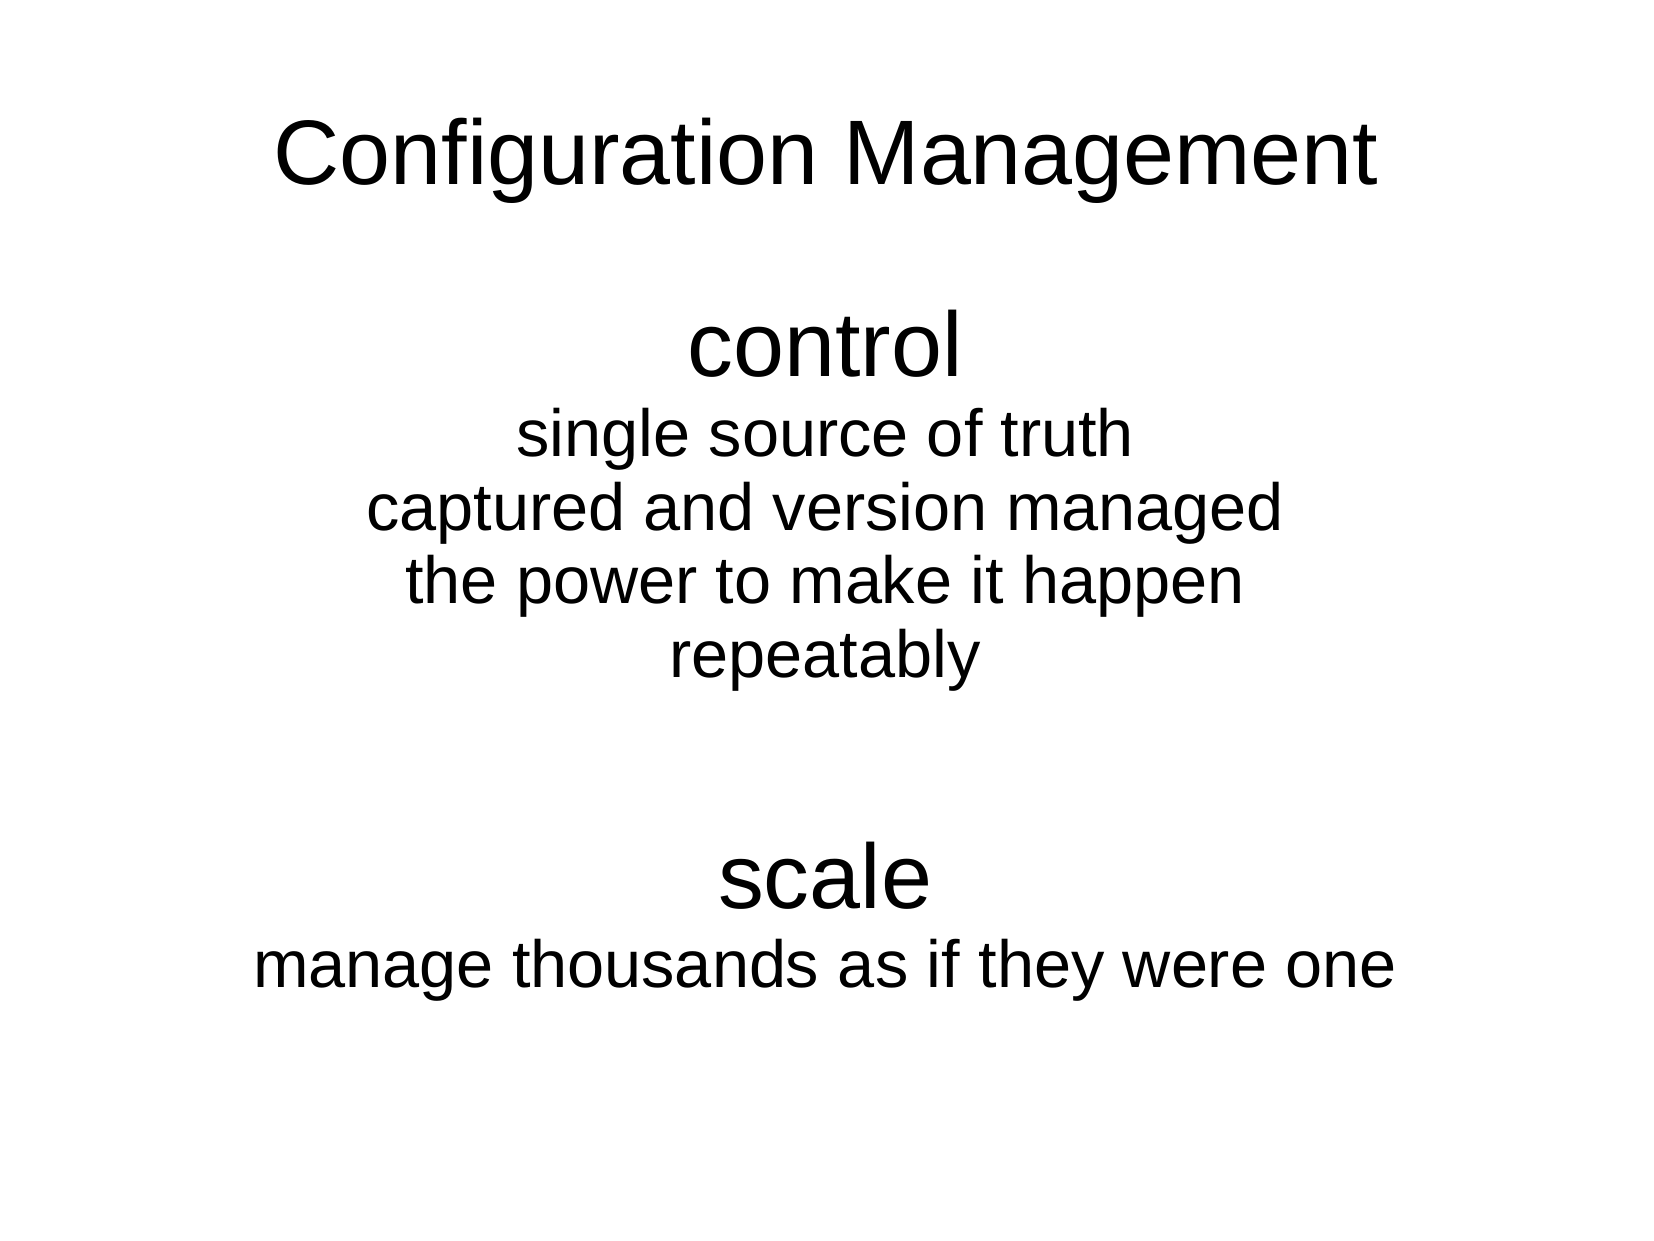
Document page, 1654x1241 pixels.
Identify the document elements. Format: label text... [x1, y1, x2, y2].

list control single source of truth captured and version managed the power to make it happen repeatably scale manage thousands as if they were one [81, 293, 1570, 1141]
title Configuration Management [82, 49, 1571, 257]
